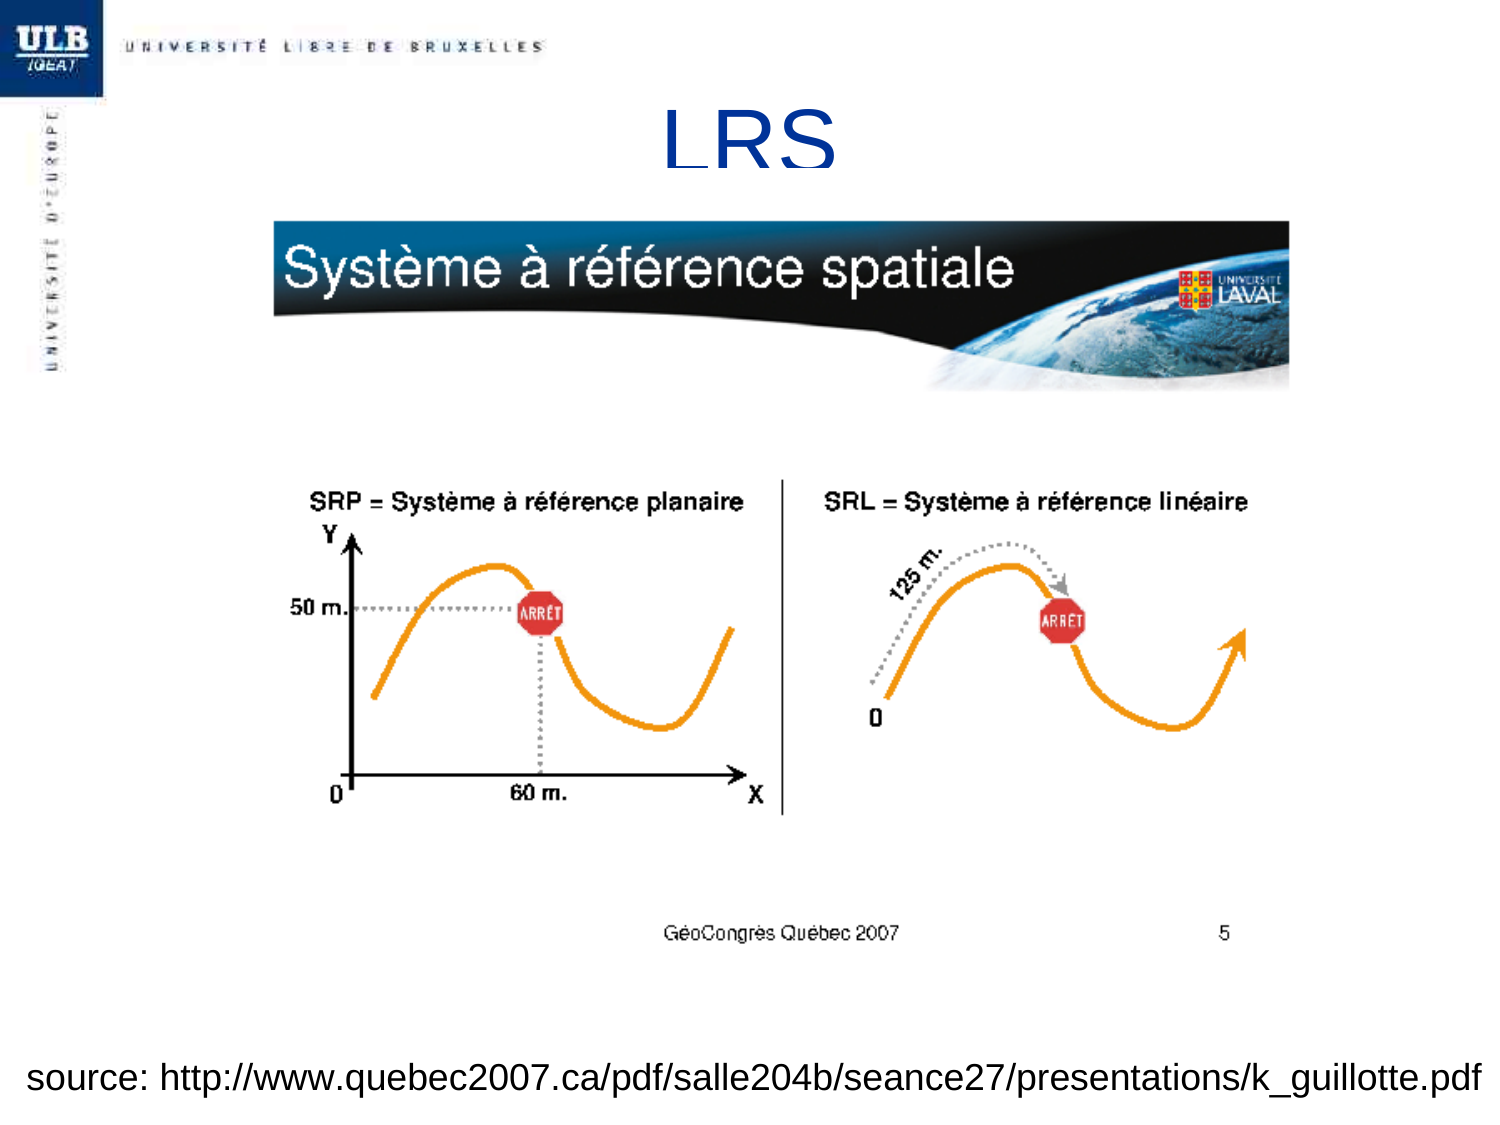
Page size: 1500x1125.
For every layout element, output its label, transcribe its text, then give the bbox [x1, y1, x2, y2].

text_box source: http://www.quebec2007.ca/pdf/salle204b/seance27/presentations/k_guillotte.pdf [11, 1050, 1498, 1107]
picture [0, 0, 1500, 1125]
title LRS [74, 21, 1425, 257]
